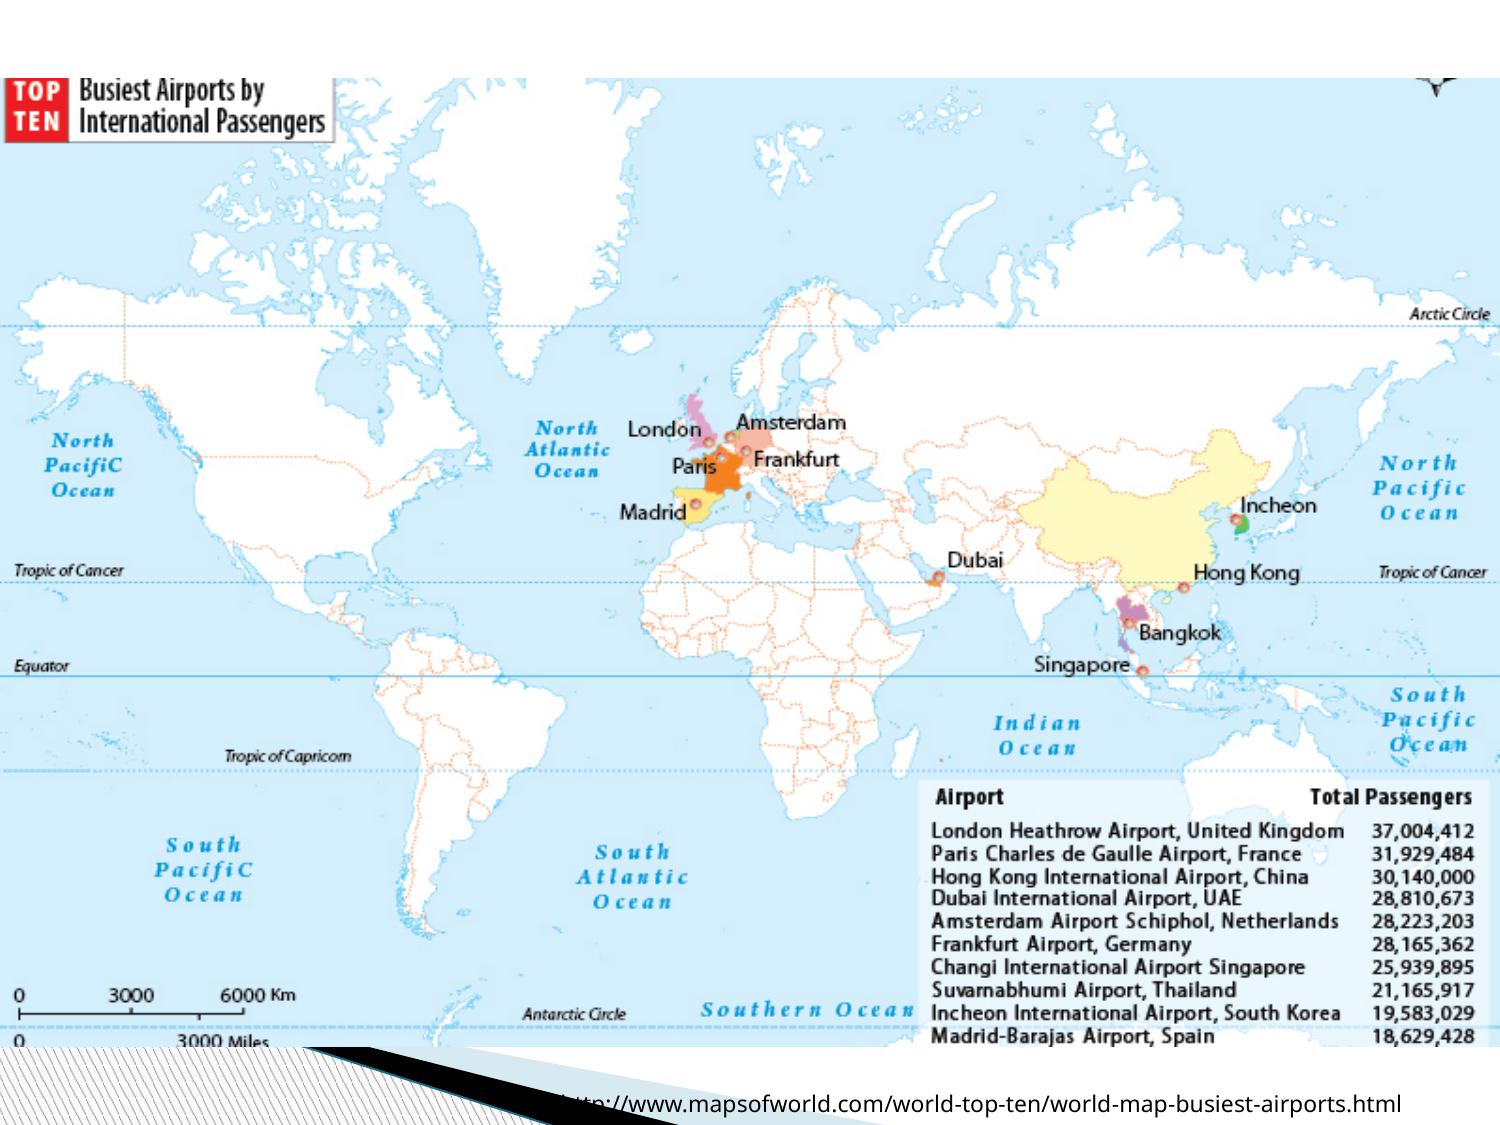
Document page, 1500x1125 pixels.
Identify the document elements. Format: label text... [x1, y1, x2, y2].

text_box http://www.mapsofworld.com/world-top-ten/world-map-busiest-airports.html [545, 1082, 1418, 1125]
picture [0, 78, 1500, 1125]
